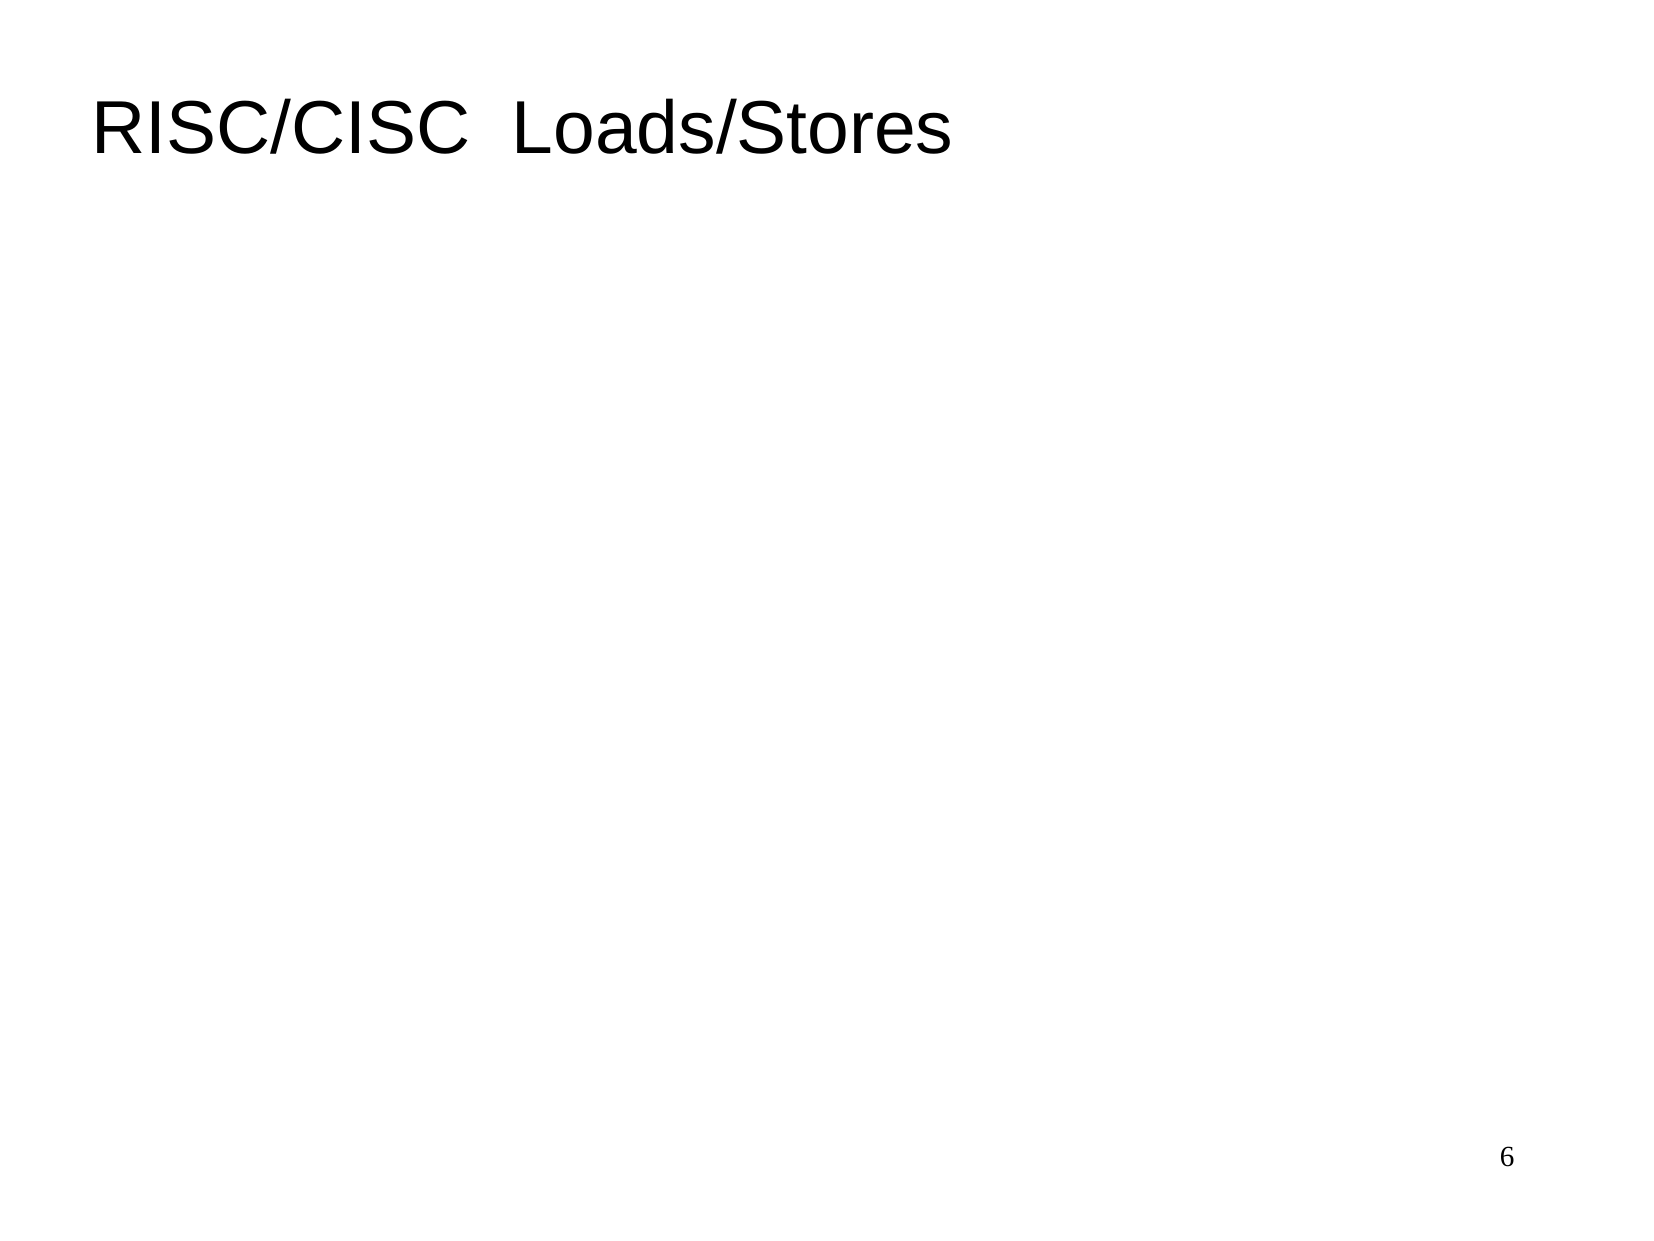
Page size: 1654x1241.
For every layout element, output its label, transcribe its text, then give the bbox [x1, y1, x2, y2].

text_box RISC/CISC Loads/Stores [76, 71, 970, 177]
text_box <number> [1184, 1129, 1530, 1213]
